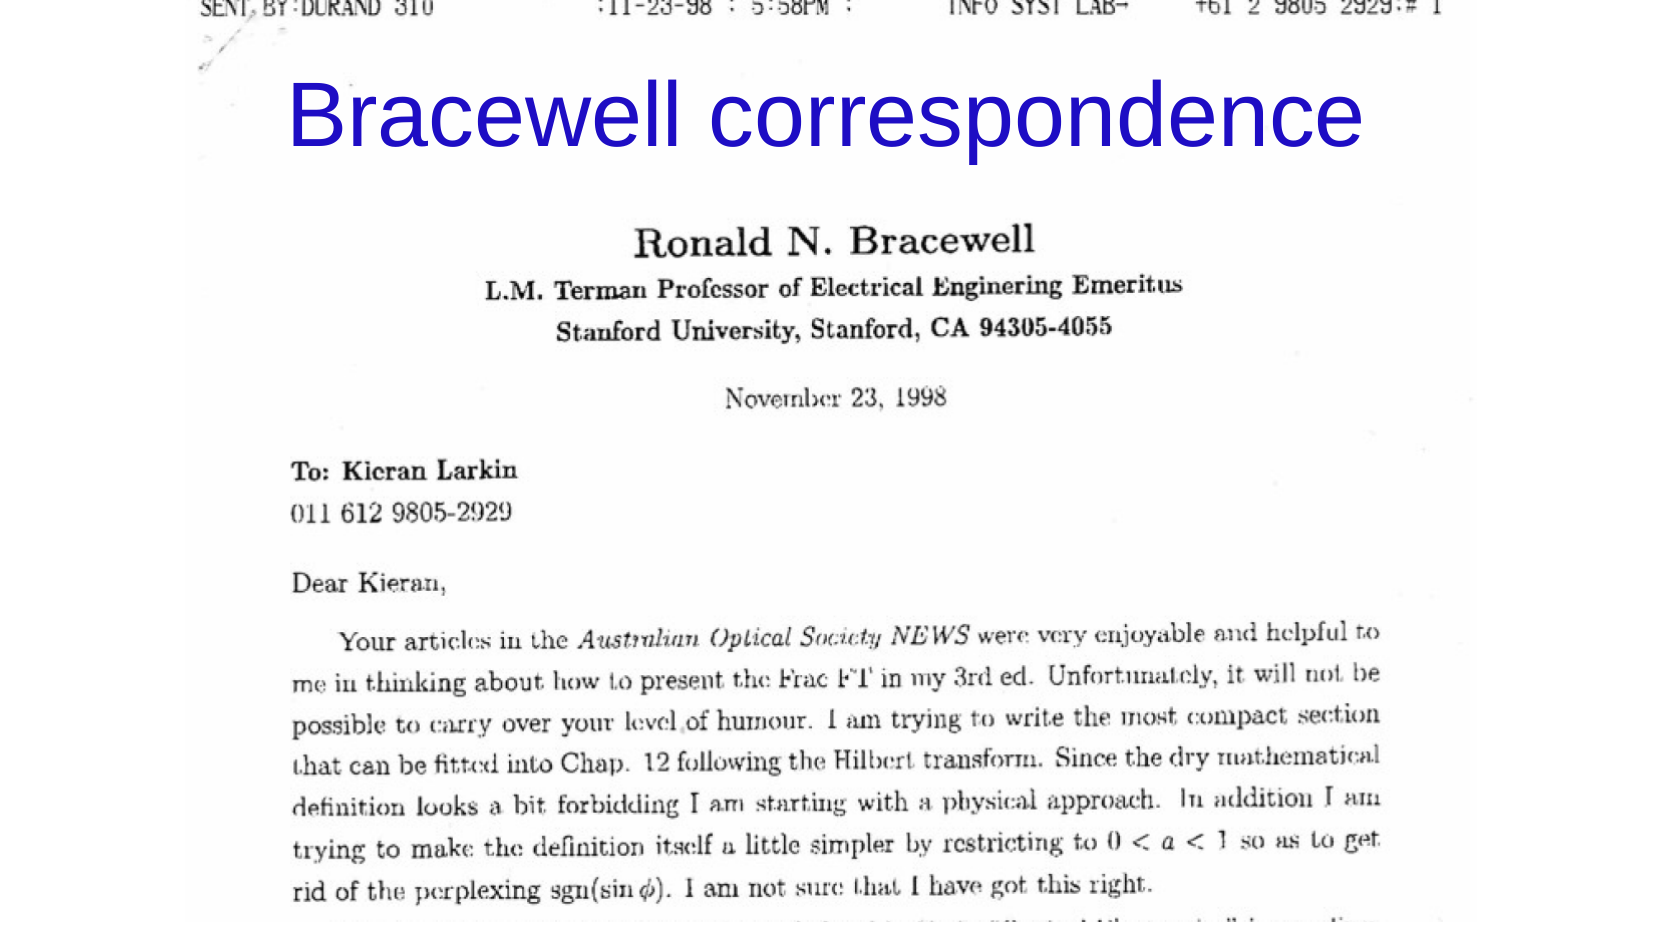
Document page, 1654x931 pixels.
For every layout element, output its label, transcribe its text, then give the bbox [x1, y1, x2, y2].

picture [185, 193, 1477, 922]
picture [185, 0, 1477, 37]
title Bracewell correspondence [82, 37, 1571, 193]
